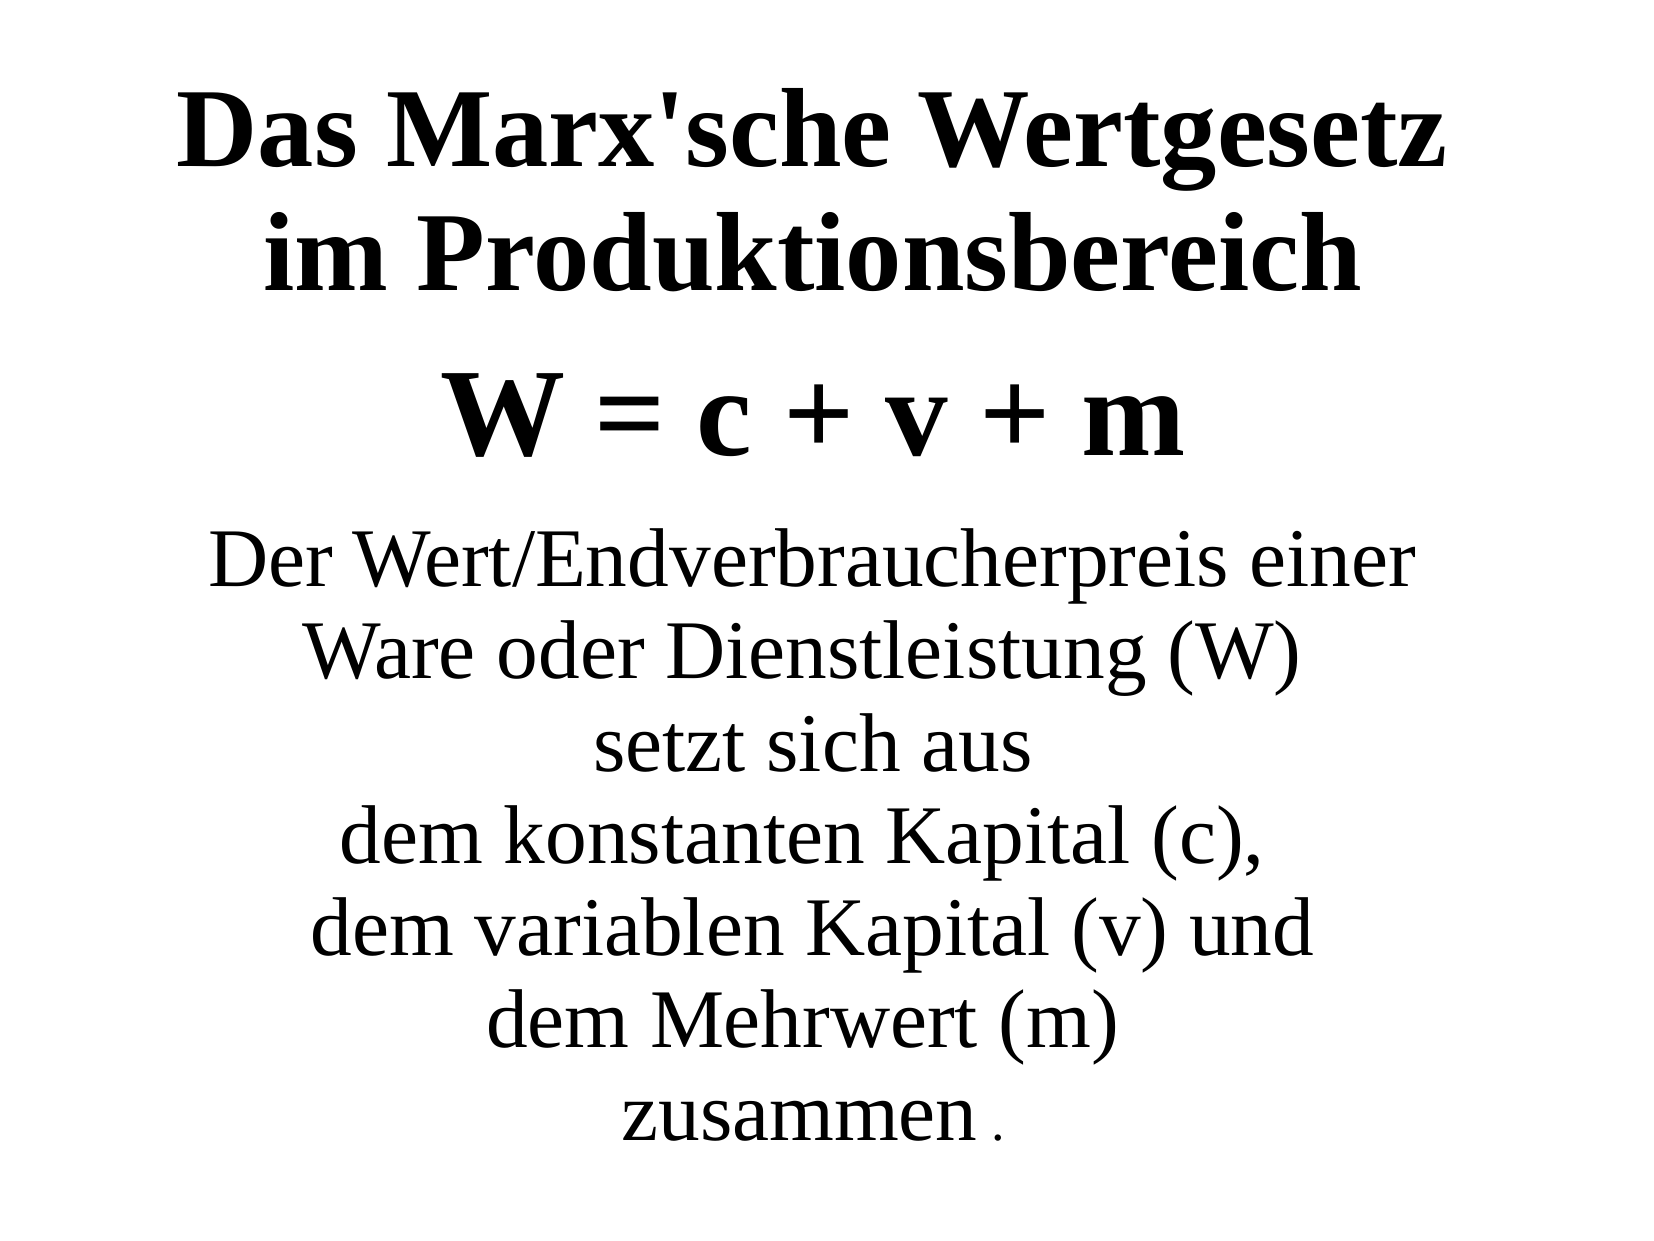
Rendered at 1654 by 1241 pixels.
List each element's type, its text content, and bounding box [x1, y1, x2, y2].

text_box Das Marx'sche Wertgesetz im Produktionsbereich W = c + v + m Der Wert/Endverbraucherpreis einer Ware oder Dienstleistung (W) setzt sich aus dem konstanten Kapital (c), dem variablen Kapital (v) und dem Mehrwert (m) zusammen . [161, 58, 1492, 1166]
